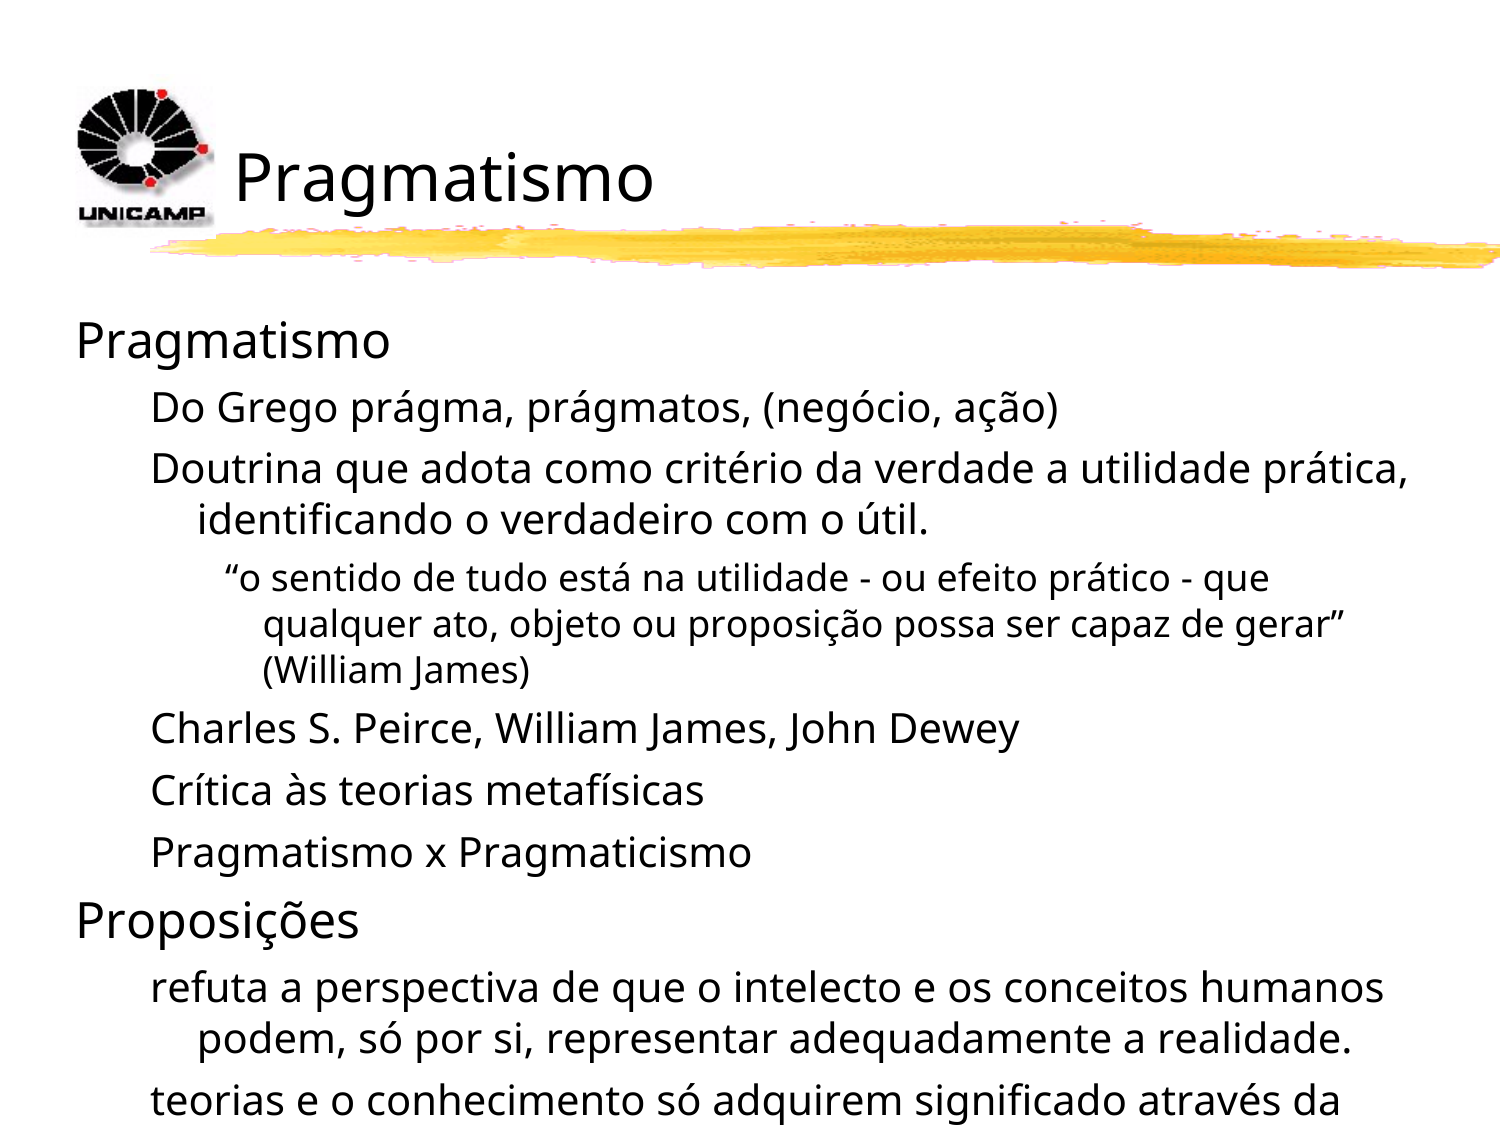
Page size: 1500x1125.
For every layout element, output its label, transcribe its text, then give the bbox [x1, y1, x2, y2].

list Pragmatismo Do Grego prágma, prágmatos, (negócio, ação) Doutrina que adota como critério da verdade a utilidade prática, identificando o verdadeiro com o útil. “o sentido de tudo está na utilidade - ou efeito prático - que qualquer ato, objeto ou proposição possa ser capaz de gerar” (William James) Charles S. Peirce, William James, John Dewey Crítica às teorias metafísicas Pragmatismo x Pragmaticismo Proposições refuta a perspectiva de que o intelecto e os conceitos humanos podem, só por si, representar adequadamente a realidade. teorias e o conhecimento só adquirem significado através da luta de organismos inteligentes com o seu meio. [74, 309, 1417, 1004]
title Pragmatismo [233, 44, 1434, 218]
picture [75, 74, 1500, 279]
